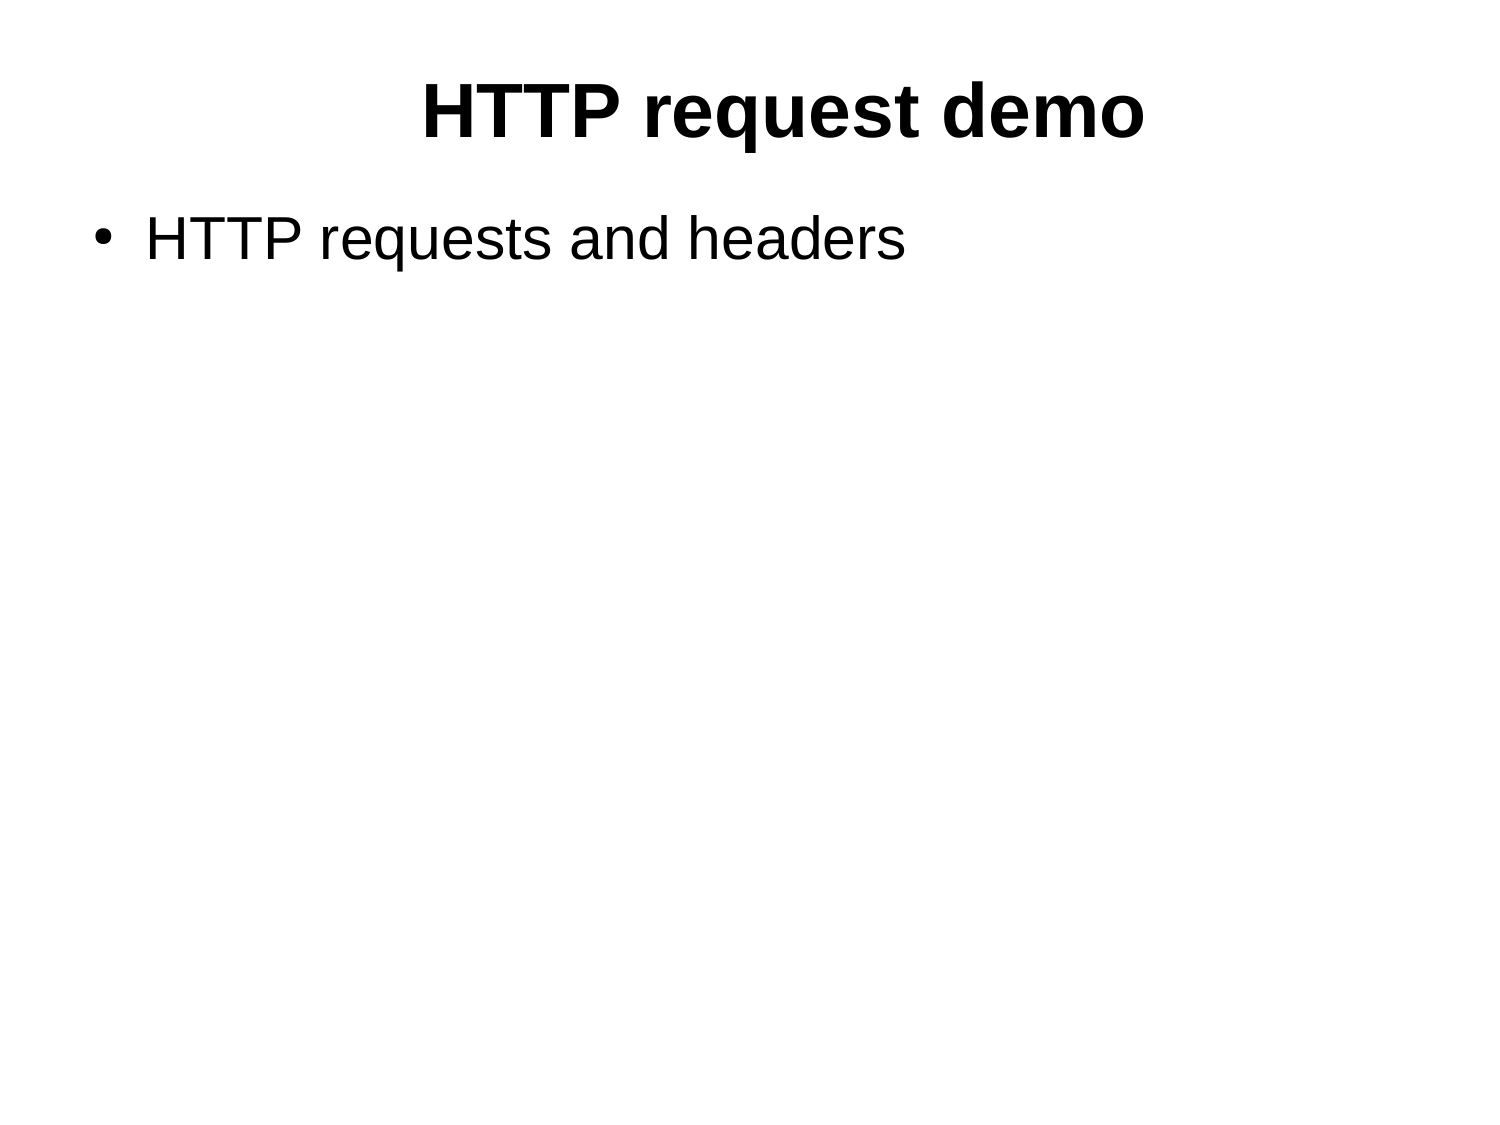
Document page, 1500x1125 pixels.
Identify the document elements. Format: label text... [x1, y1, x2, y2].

title HTTP request demo [75, 44, 1425, 177]
list HTTP requests and headers [75, 204, 1395, 1075]
